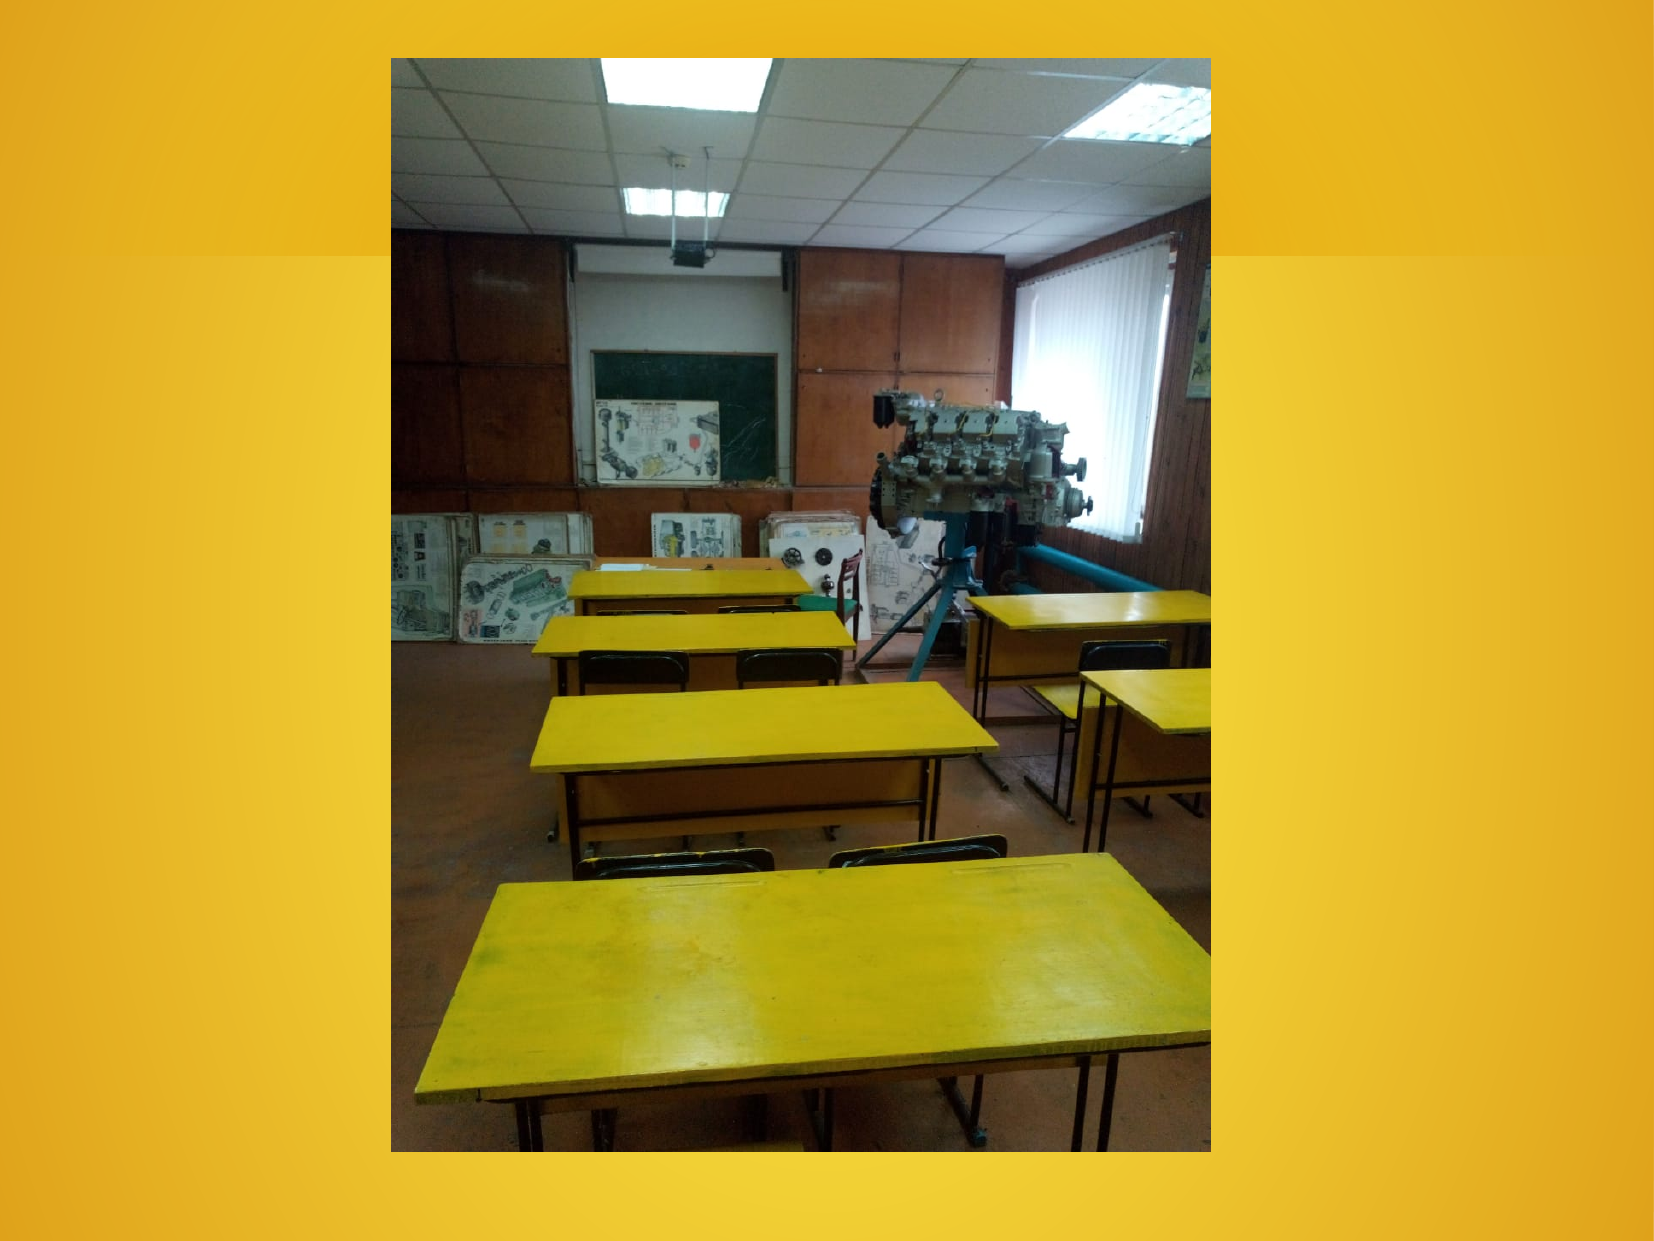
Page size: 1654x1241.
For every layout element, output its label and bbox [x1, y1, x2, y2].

picture [391, 58, 1211, 1152]
